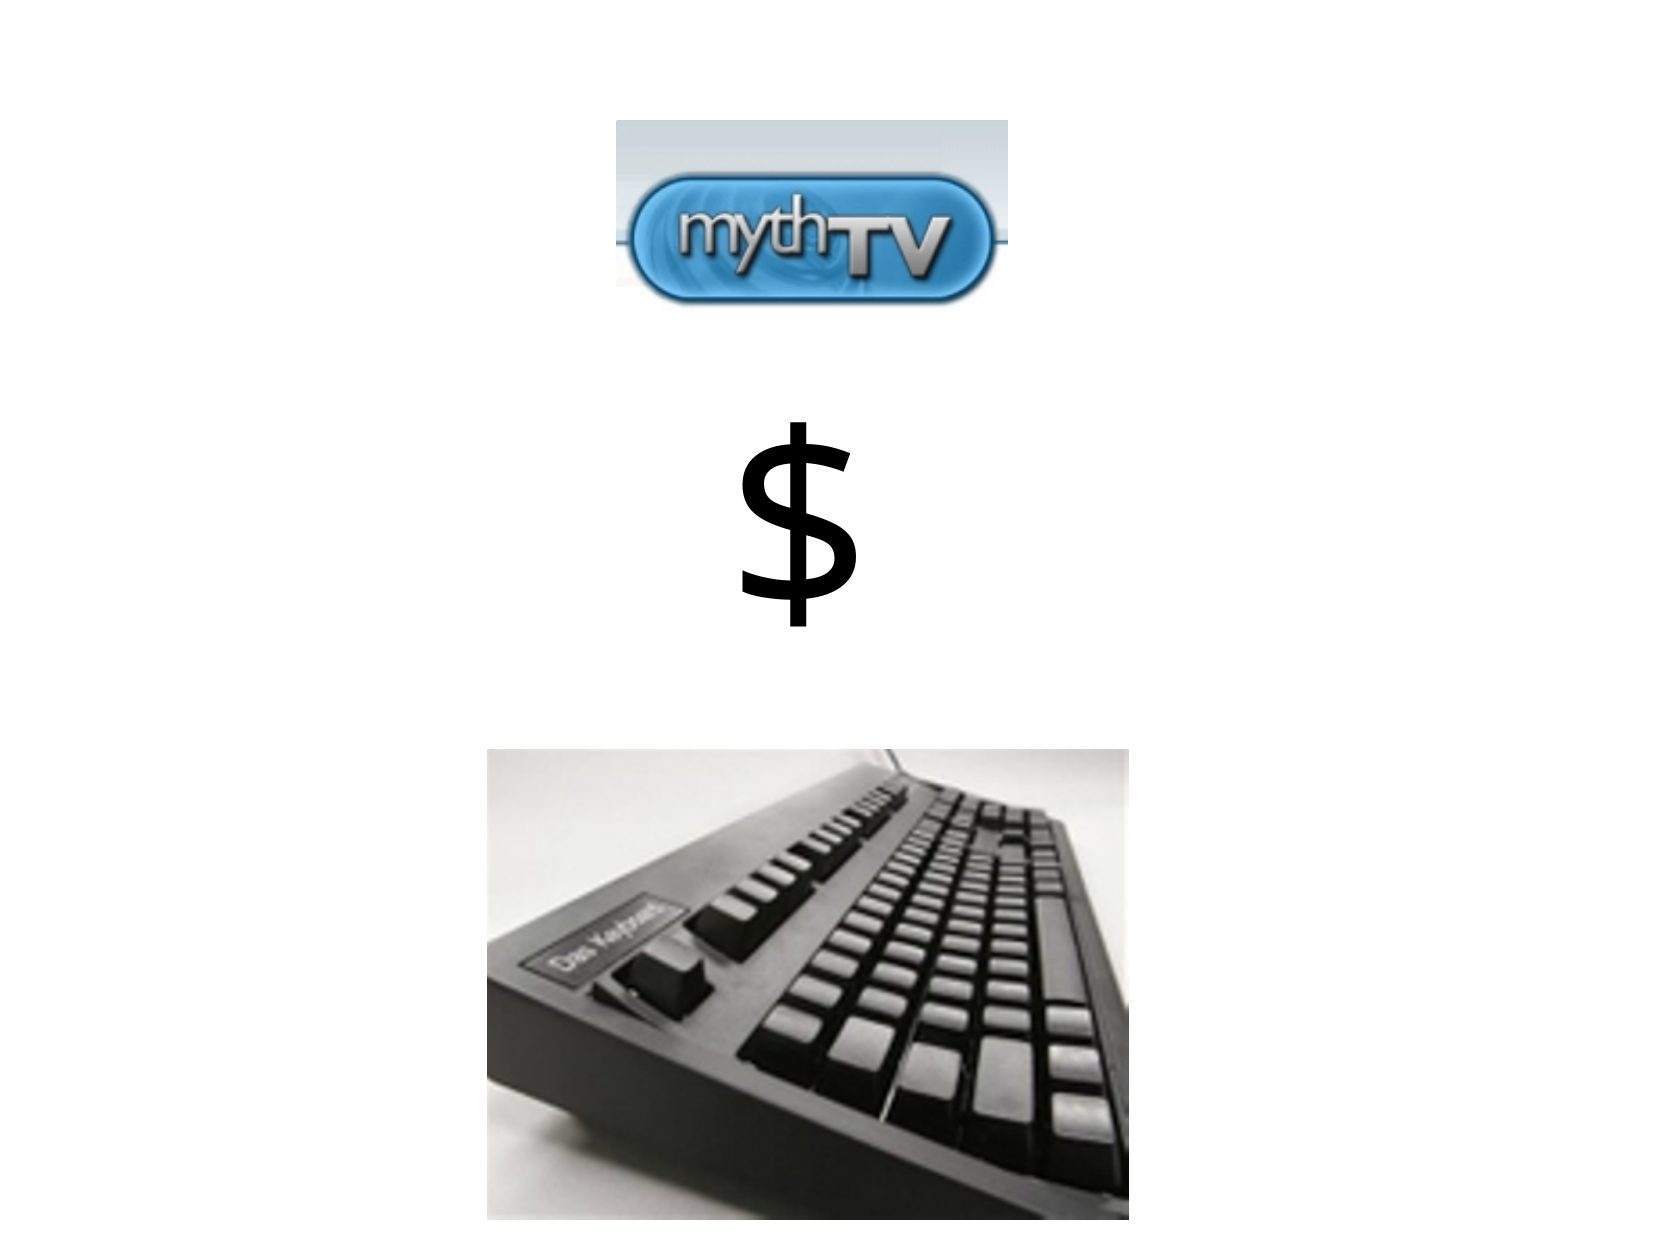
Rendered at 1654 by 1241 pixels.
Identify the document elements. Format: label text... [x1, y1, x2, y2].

picture [616, 120, 1008, 337]
text_box $ [712, 337, 962, 749]
picture [487, 749, 1129, 1220]
